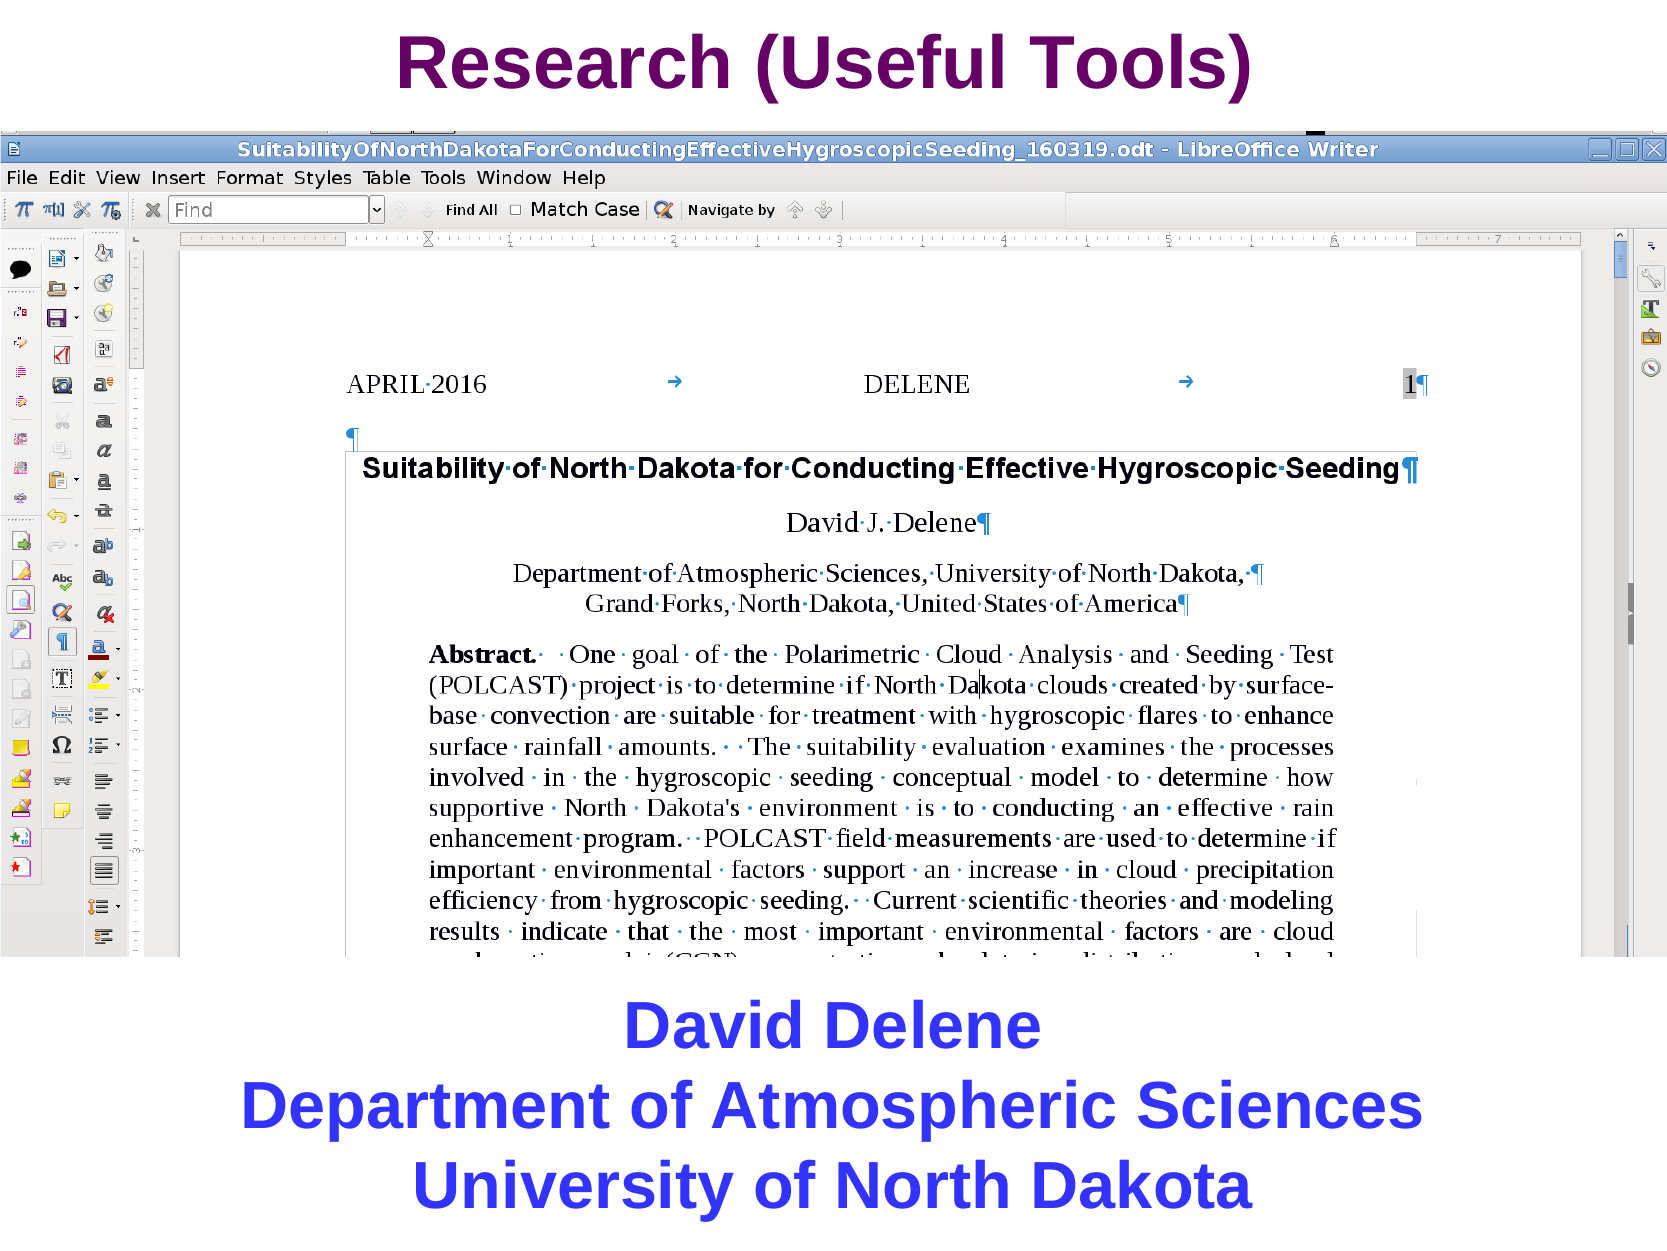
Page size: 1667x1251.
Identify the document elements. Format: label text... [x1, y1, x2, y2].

title David Delene Department of Atmospheric Sciences University of North Dakota [0, 974, 1667, 1230]
title Research (Useful Tools) [37, 2, 1613, 115]
picture [0, 131, 1667, 957]
